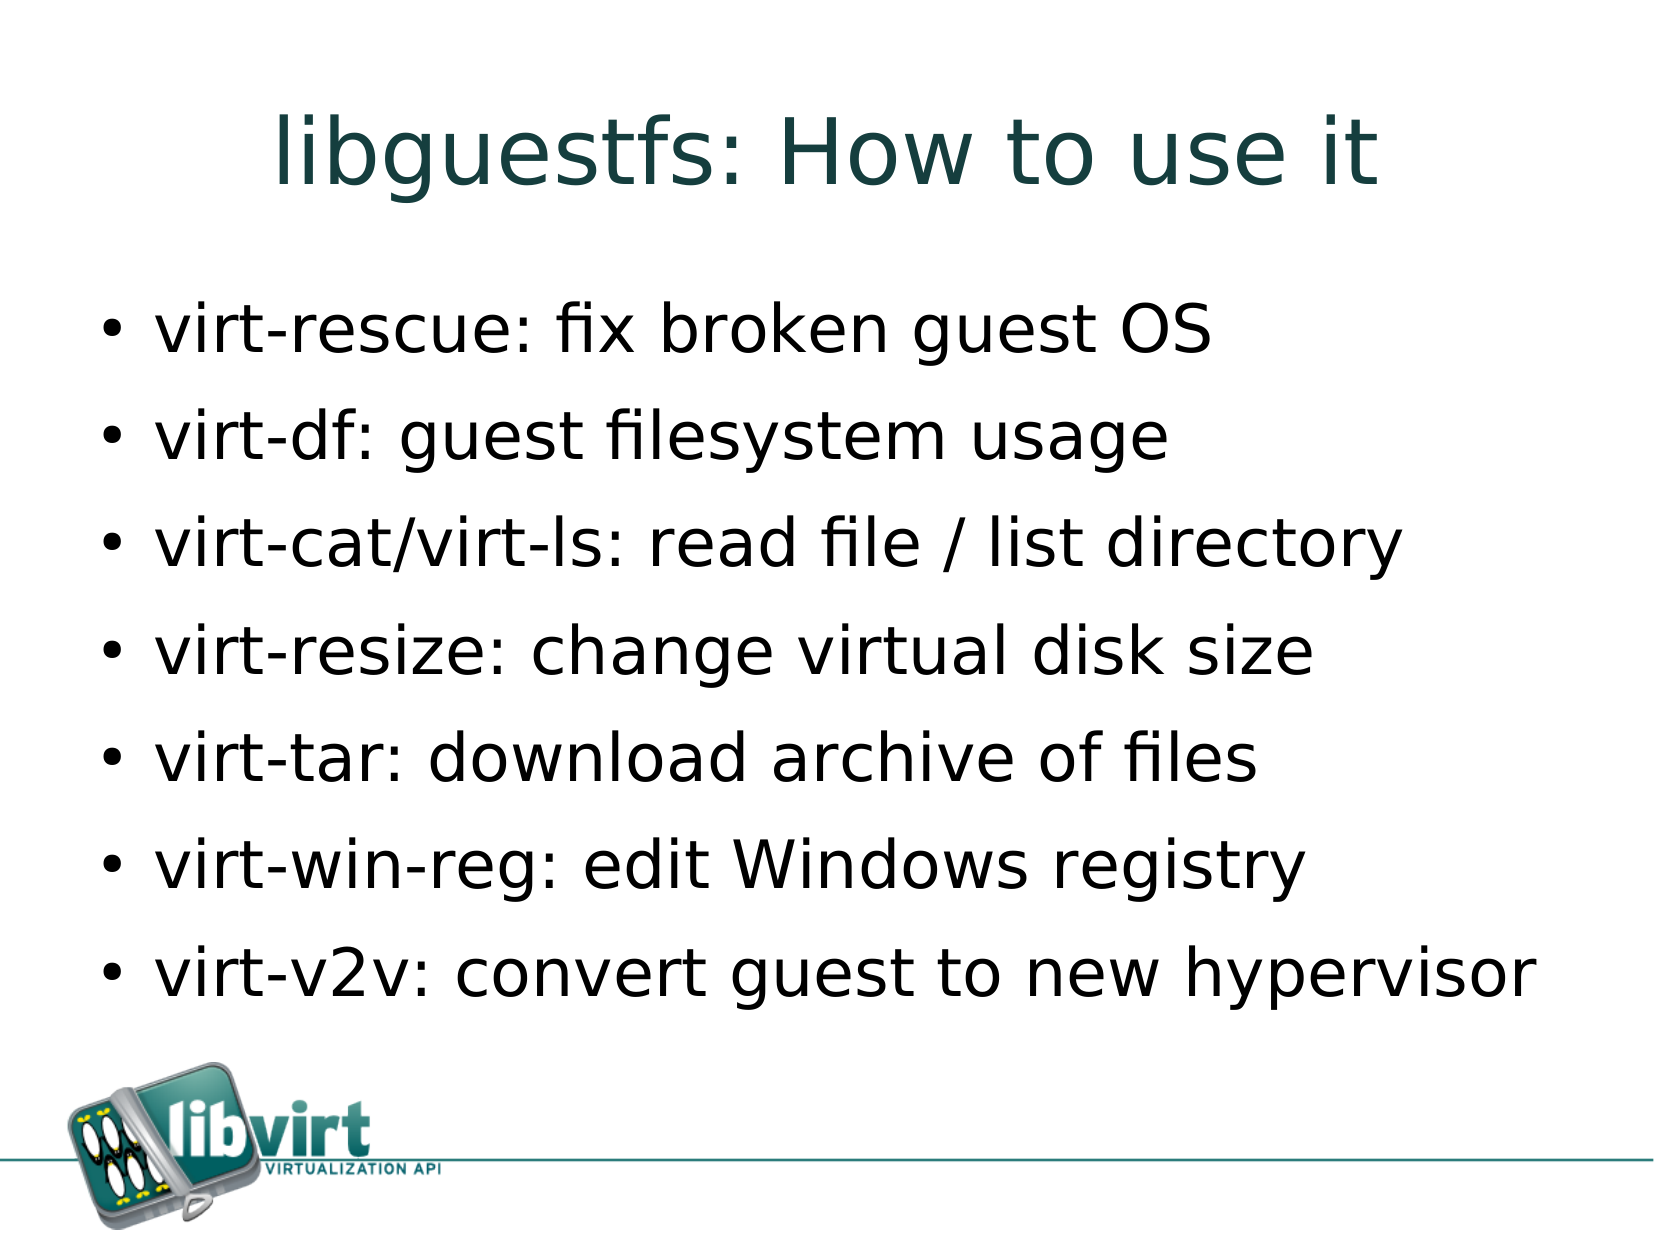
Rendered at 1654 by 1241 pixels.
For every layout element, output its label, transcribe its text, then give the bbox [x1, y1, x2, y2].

list virt-rescue: fix broken guest OS virt-df: guest filesystem usage virt-cat/virt-ls: read file / list directory virt-resize: change virtual disk size virt-tar: download archive of files virt-win-reg: edit Windows registry virt-v2v: convert guest to new hypervisor [82, 290, 1571, 1062]
title libguestfs: How to use it [82, 49, 1571, 257]
picture [0, 1062, 1654, 1230]
